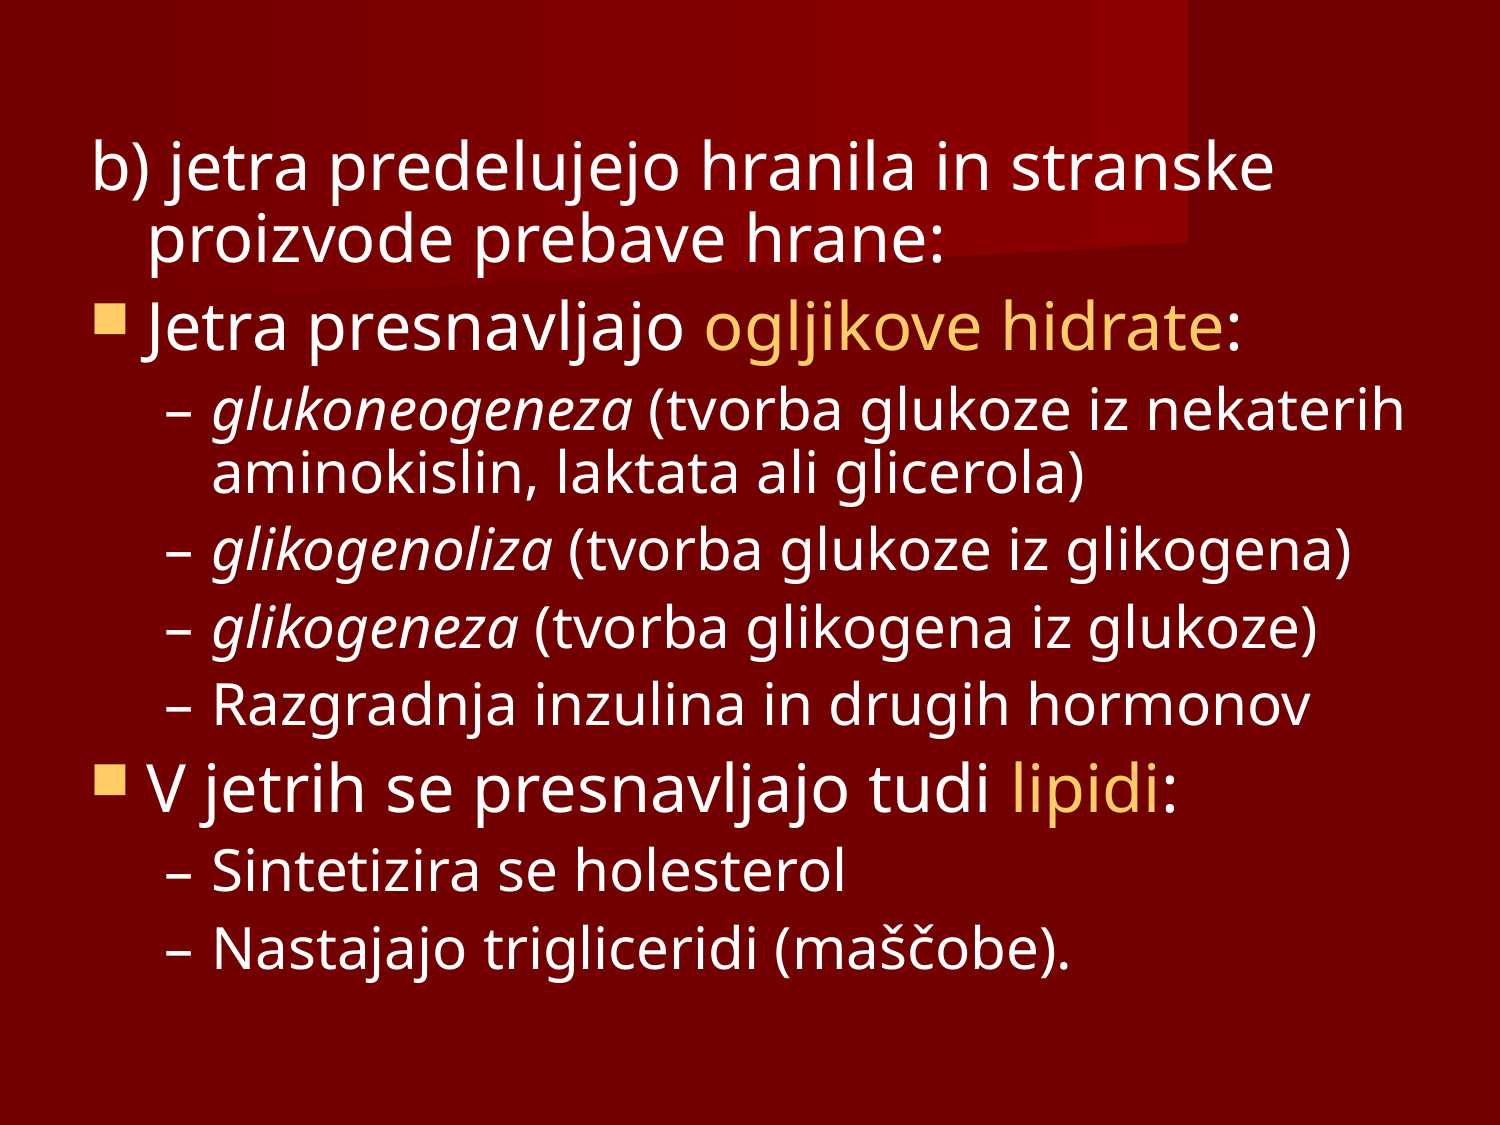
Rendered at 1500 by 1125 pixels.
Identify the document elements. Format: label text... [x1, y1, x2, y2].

text_box b) jetra predelujejo hranila in stranske proizvode prebave hrane: Jetra presnavljajo ogljikove hidrate: glukoneogeneza (tvorba glukoze iz nekaterih aminokislin, laktata ali glicerola) glikogenoliza (tvorba glukoze iz glikogena) glikogeneza (tvorba glikogena iz glukoze) Razgradnja inzulina in drugih hormonov V jetrih se presnavljajo tudi lipidi: Sintetizira se holesterol Nastajajo trigliceridi (maščobe). [74, 125, 1425, 1067]
